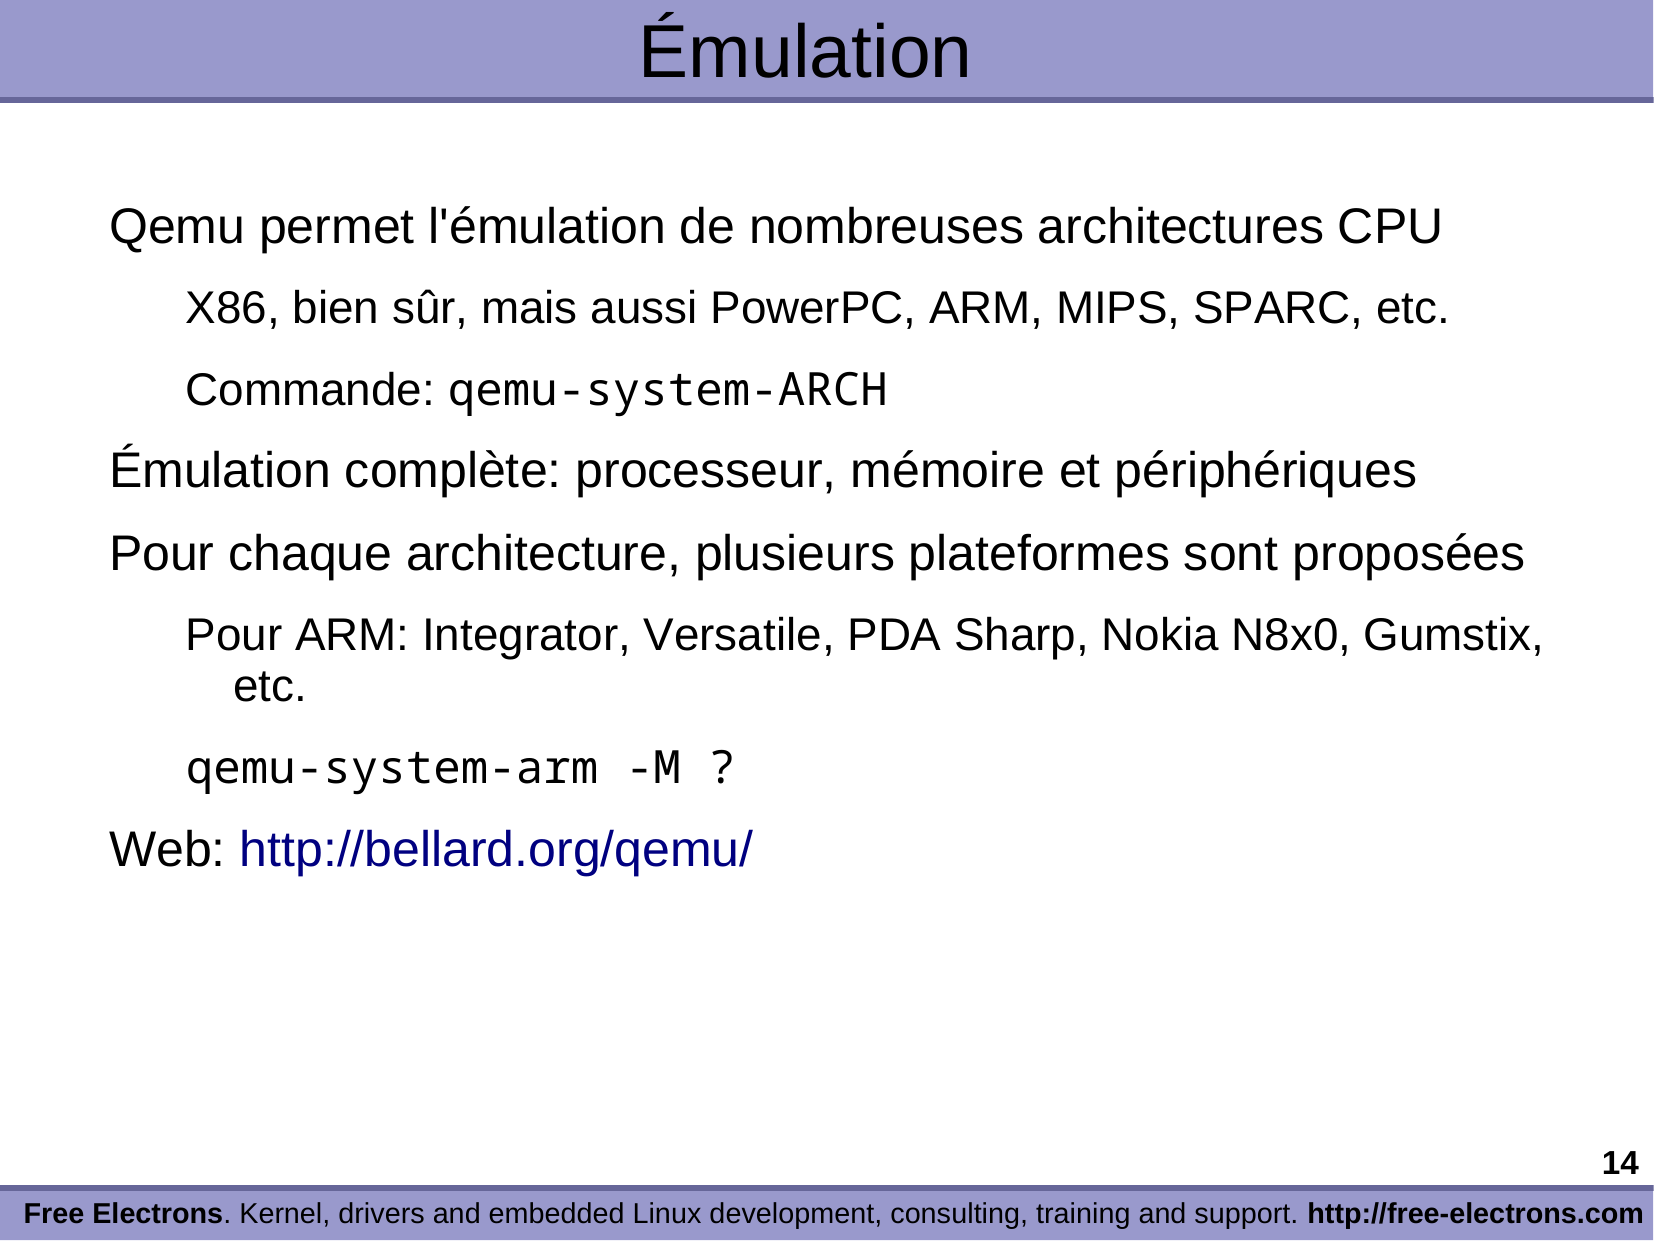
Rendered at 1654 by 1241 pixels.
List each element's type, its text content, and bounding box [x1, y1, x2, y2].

title Émulation [60, 4, 1551, 98]
list Qemu permet l'émulation de nombreuses architectures CPU X86, bien sûr, mais aussi PowerPC, ARM, MIPS, SPARC, etc. Commande: qemu-system-ARCH Émulation complète: processeur, mémoire et périphériques Pour chaque architecture, plusieurs plateformes sont proposées Pour ARM: Integrator, Versatile, PDA Sharp, Nokia N8x0, Gumstix, etc. qemu-system-arm -M ? Web: http://bellard.org/qemu/ [91, 198, 1550, 1049]
